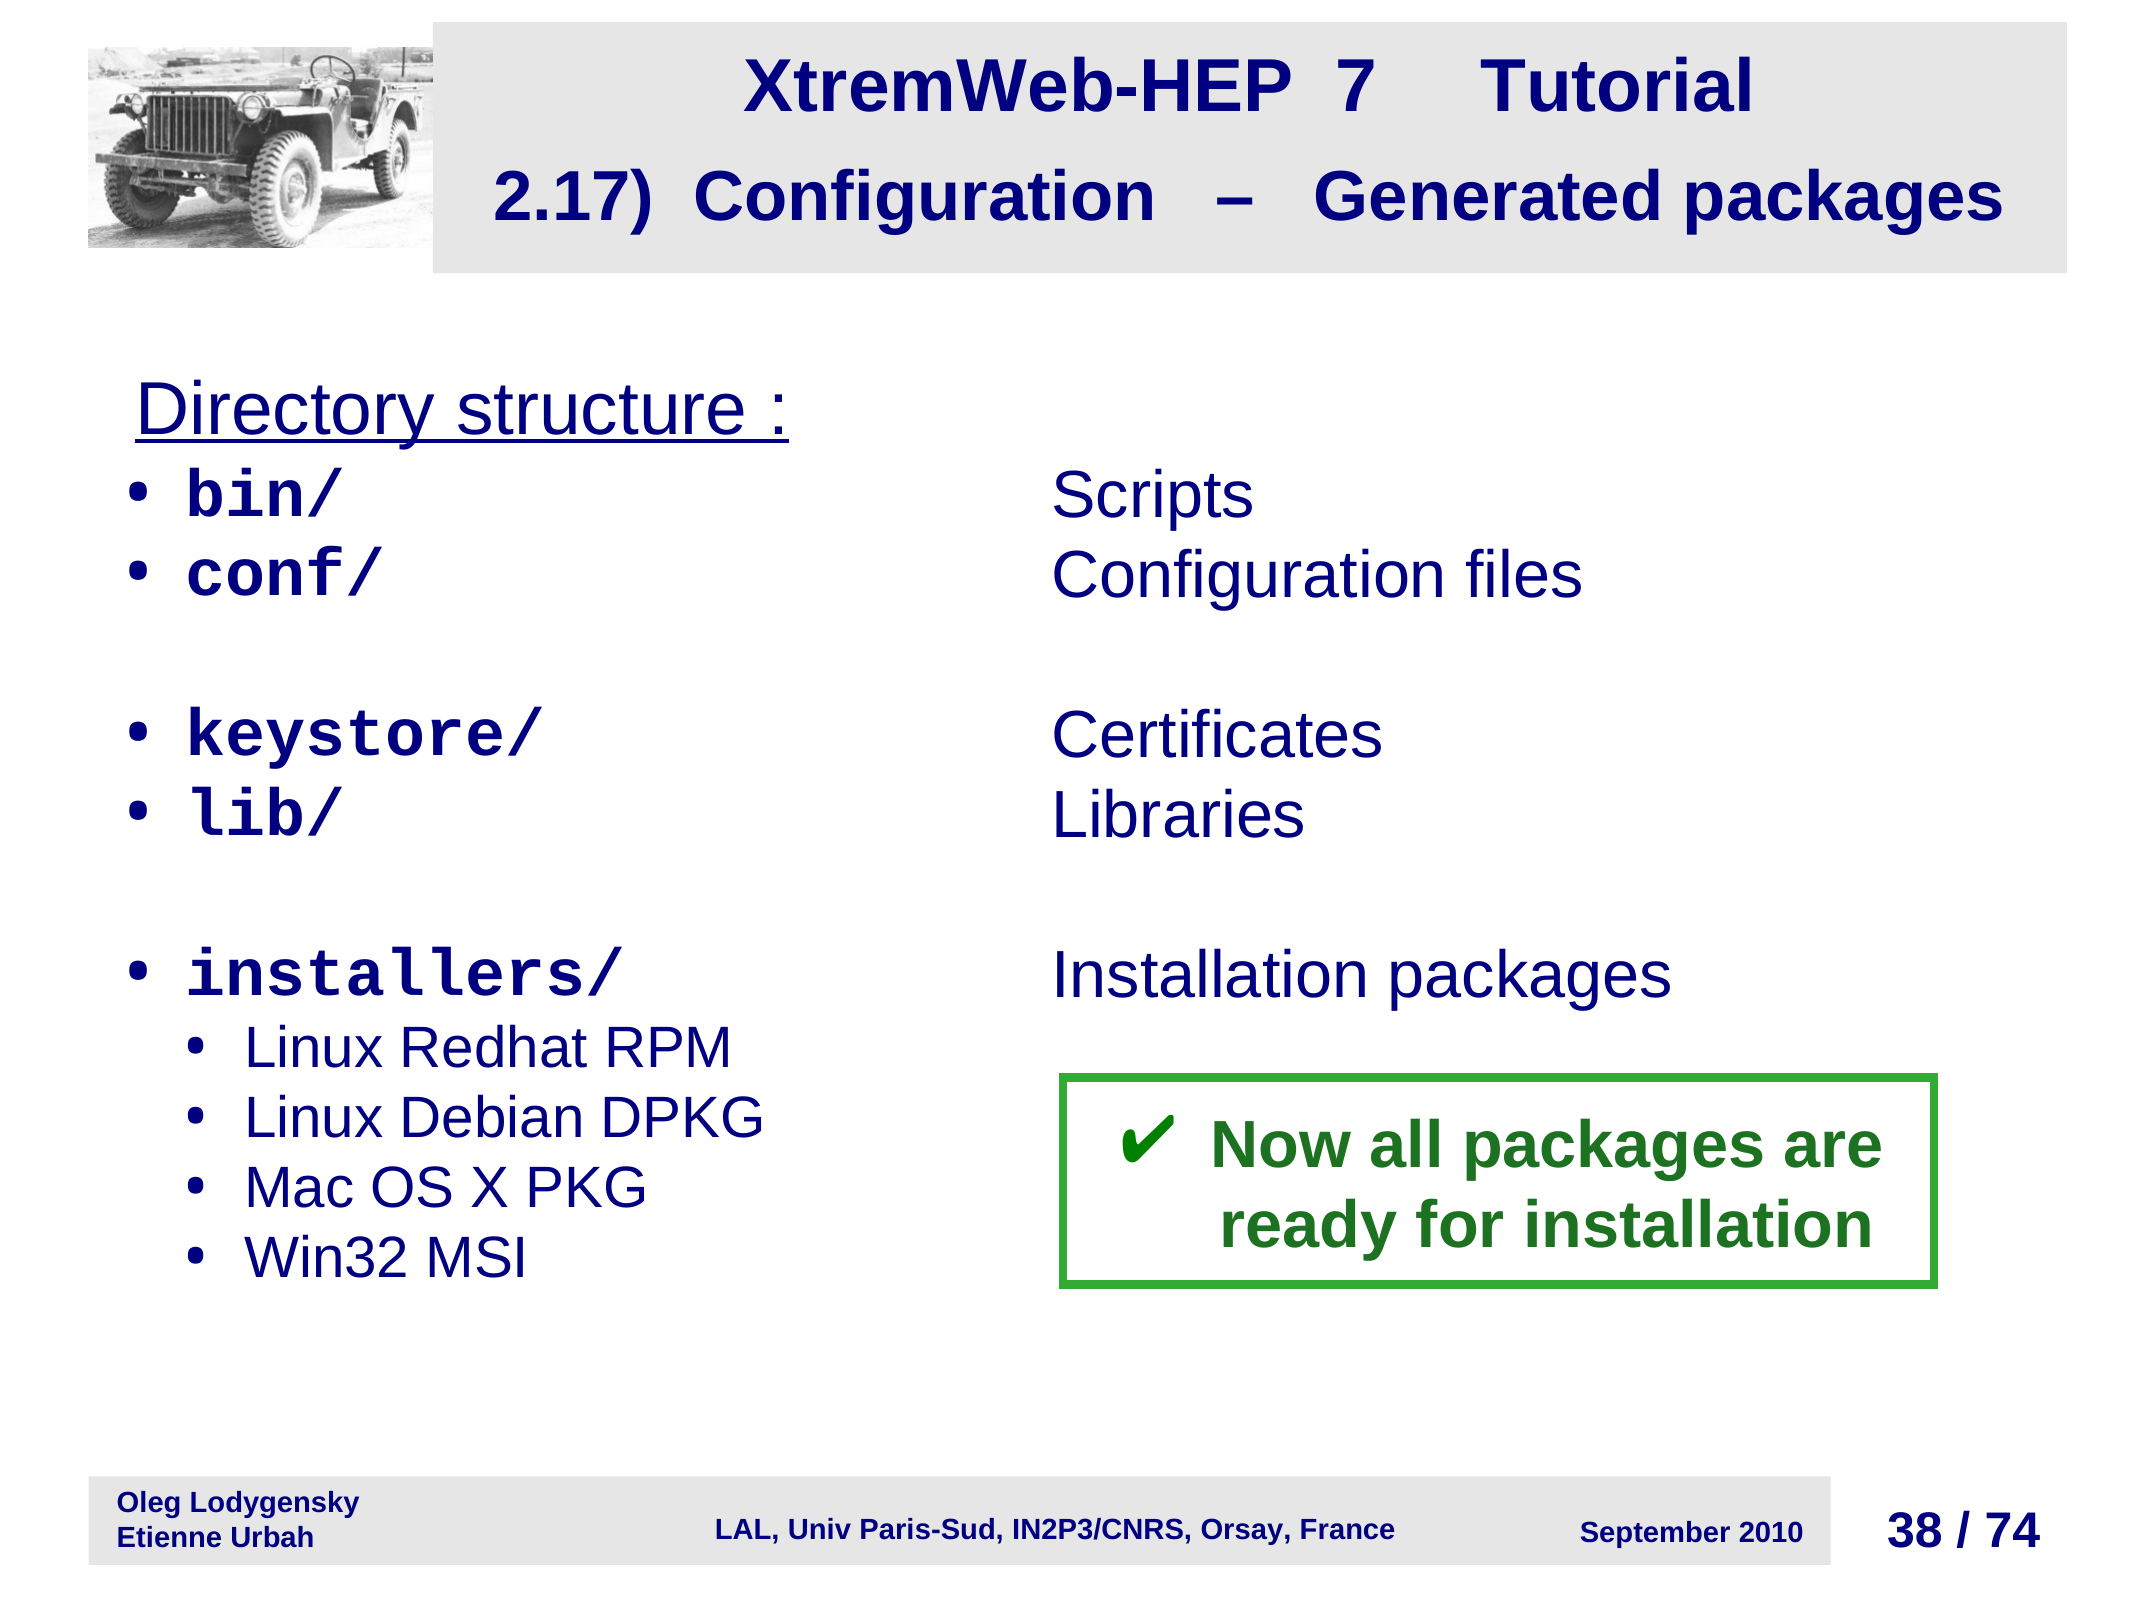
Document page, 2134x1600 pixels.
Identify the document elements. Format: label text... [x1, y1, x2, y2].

text_box Directory structure : bin/ conf/ keystore/ lib/ installers/ Linux Redhat RPM Linux Debian DPKG Mac OS X PKG Win32 MSI [125, 359, 800, 1289]
text_box Scripts Configuration files Certificates Libraries Installation packages [1041, 360, 2134, 995]
title 2.17) Configuration – Generated packages [442, 118, 2067, 266]
picture [88, 47, 433, 248]
text_box Now all packages are ready for installation [1062, 1077, 1935, 1285]
